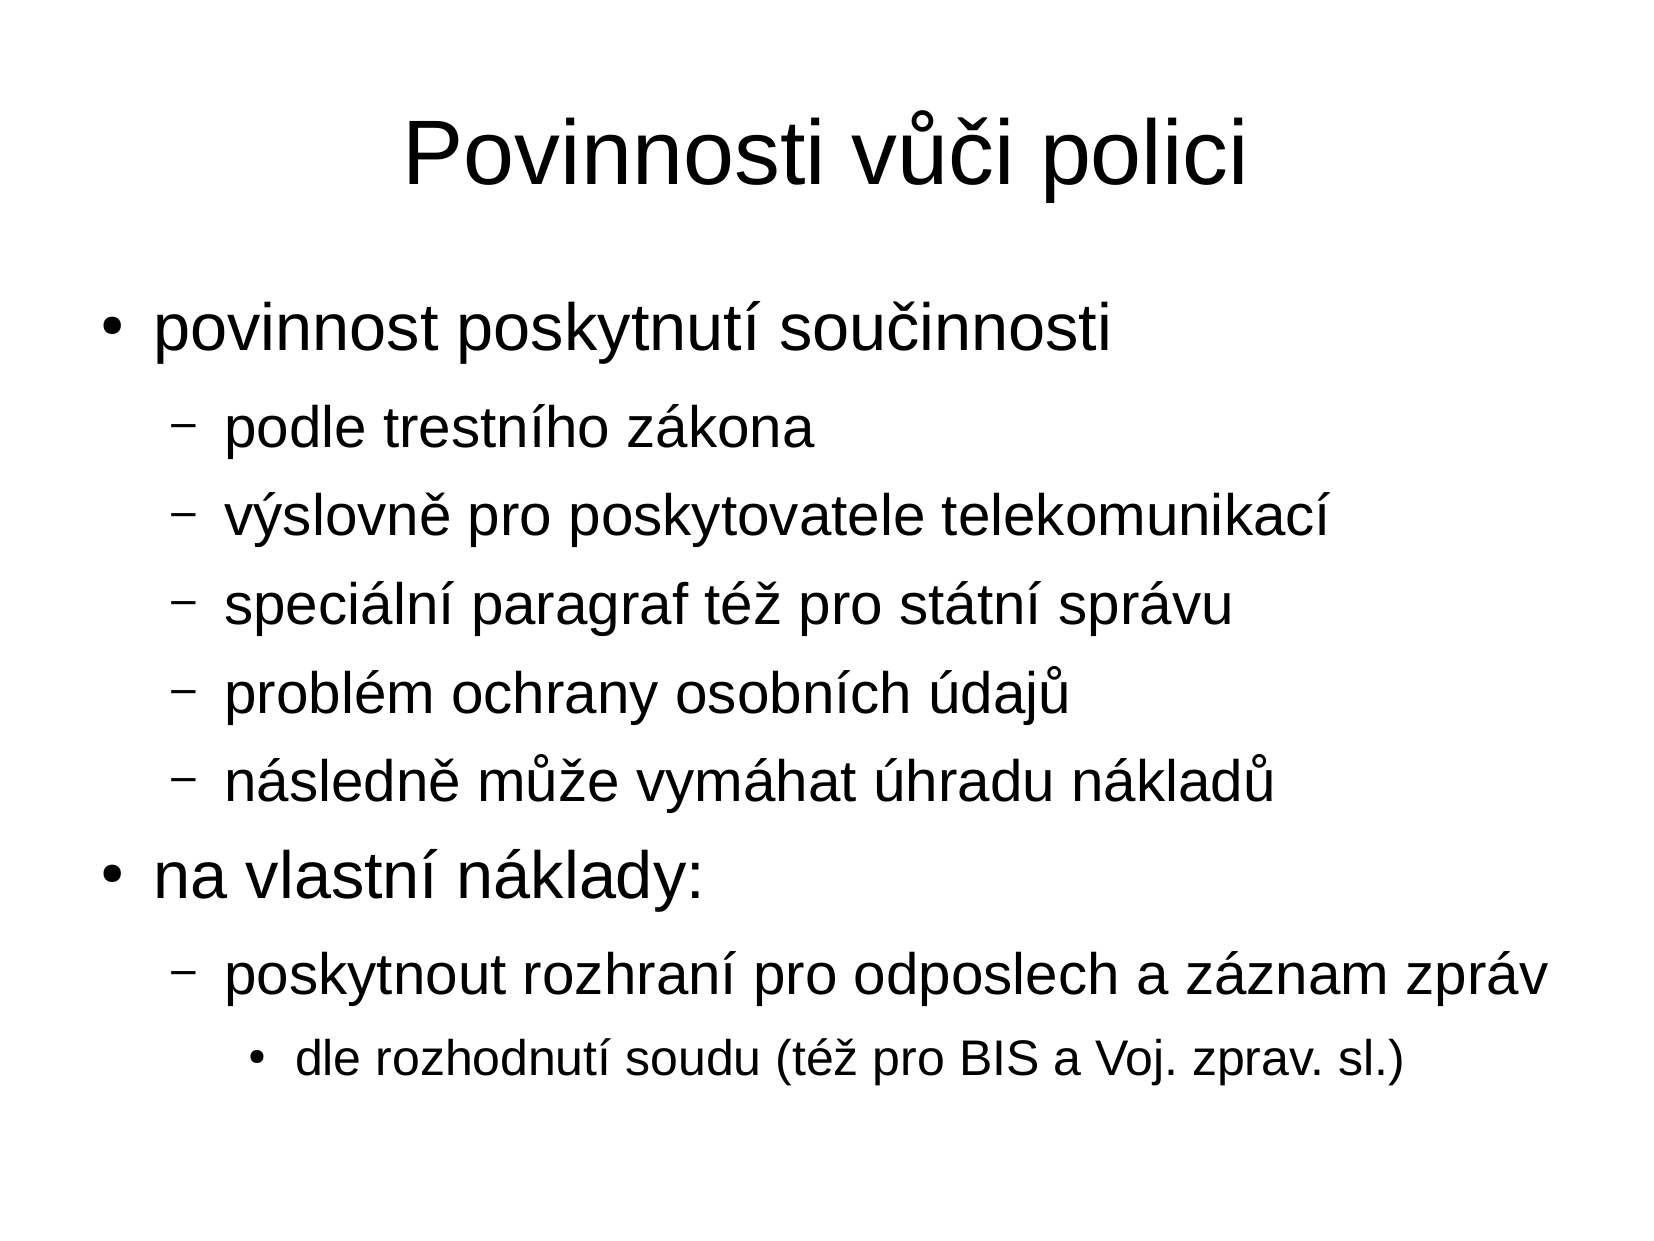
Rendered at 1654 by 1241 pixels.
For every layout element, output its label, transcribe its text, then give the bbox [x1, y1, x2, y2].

list povinnost poskytnutí součinnosti podle trestního zákona výslovně pro poskytovatele telekomunikací speciální paragraf též pro státní správu problém ochrany osobních údajů následně může vymáhat úhradu nákladů na vlastní náklady: poskytnout rozhraní pro odposlech a záznam zpráv dle rozhodnutí soudu (též pro BIS a Voj. zprav. sl.) [82, 290, 1619, 1010]
title Povinnosti vůči polici [82, 49, 1571, 257]
